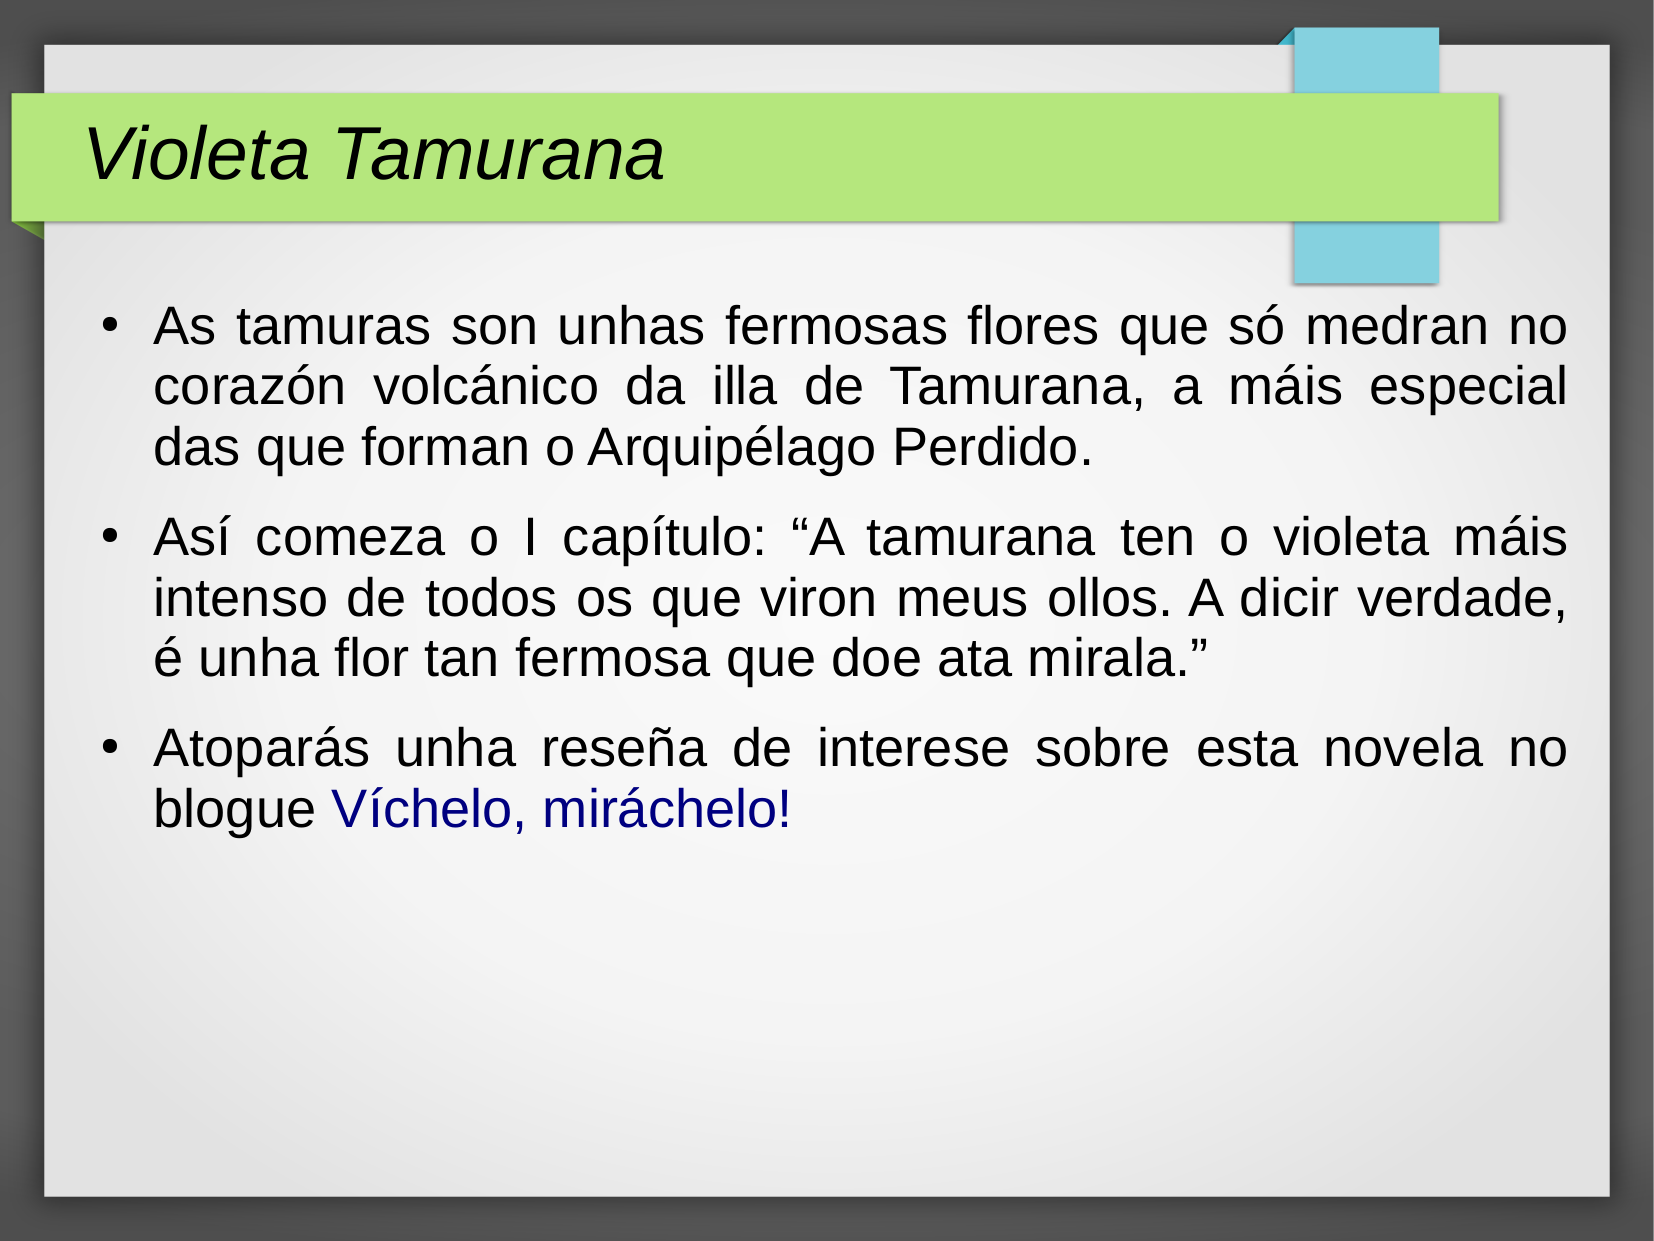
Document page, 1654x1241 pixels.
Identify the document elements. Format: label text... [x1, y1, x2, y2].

title Violeta Tamurana [82, 94, 1264, 213]
picture [0, 0, 1654, 1241]
list As tamuras son unhas fermosas flores que só medran no corazón volcánico da illa de Tamurana, a máis especial das que forman o Arquipélago Perdido. Así comeza o I capítulo: “A tamurana ten o violeta máis intenso de todos os que viron meus ollos. A dicir verdade, é unha flor tan fermosa que doe ata mirala.” Atoparás unha reseña de interese sobre esta novela no blogue Víchelo, miráchelo! [82, 295, 1571, 1015]
